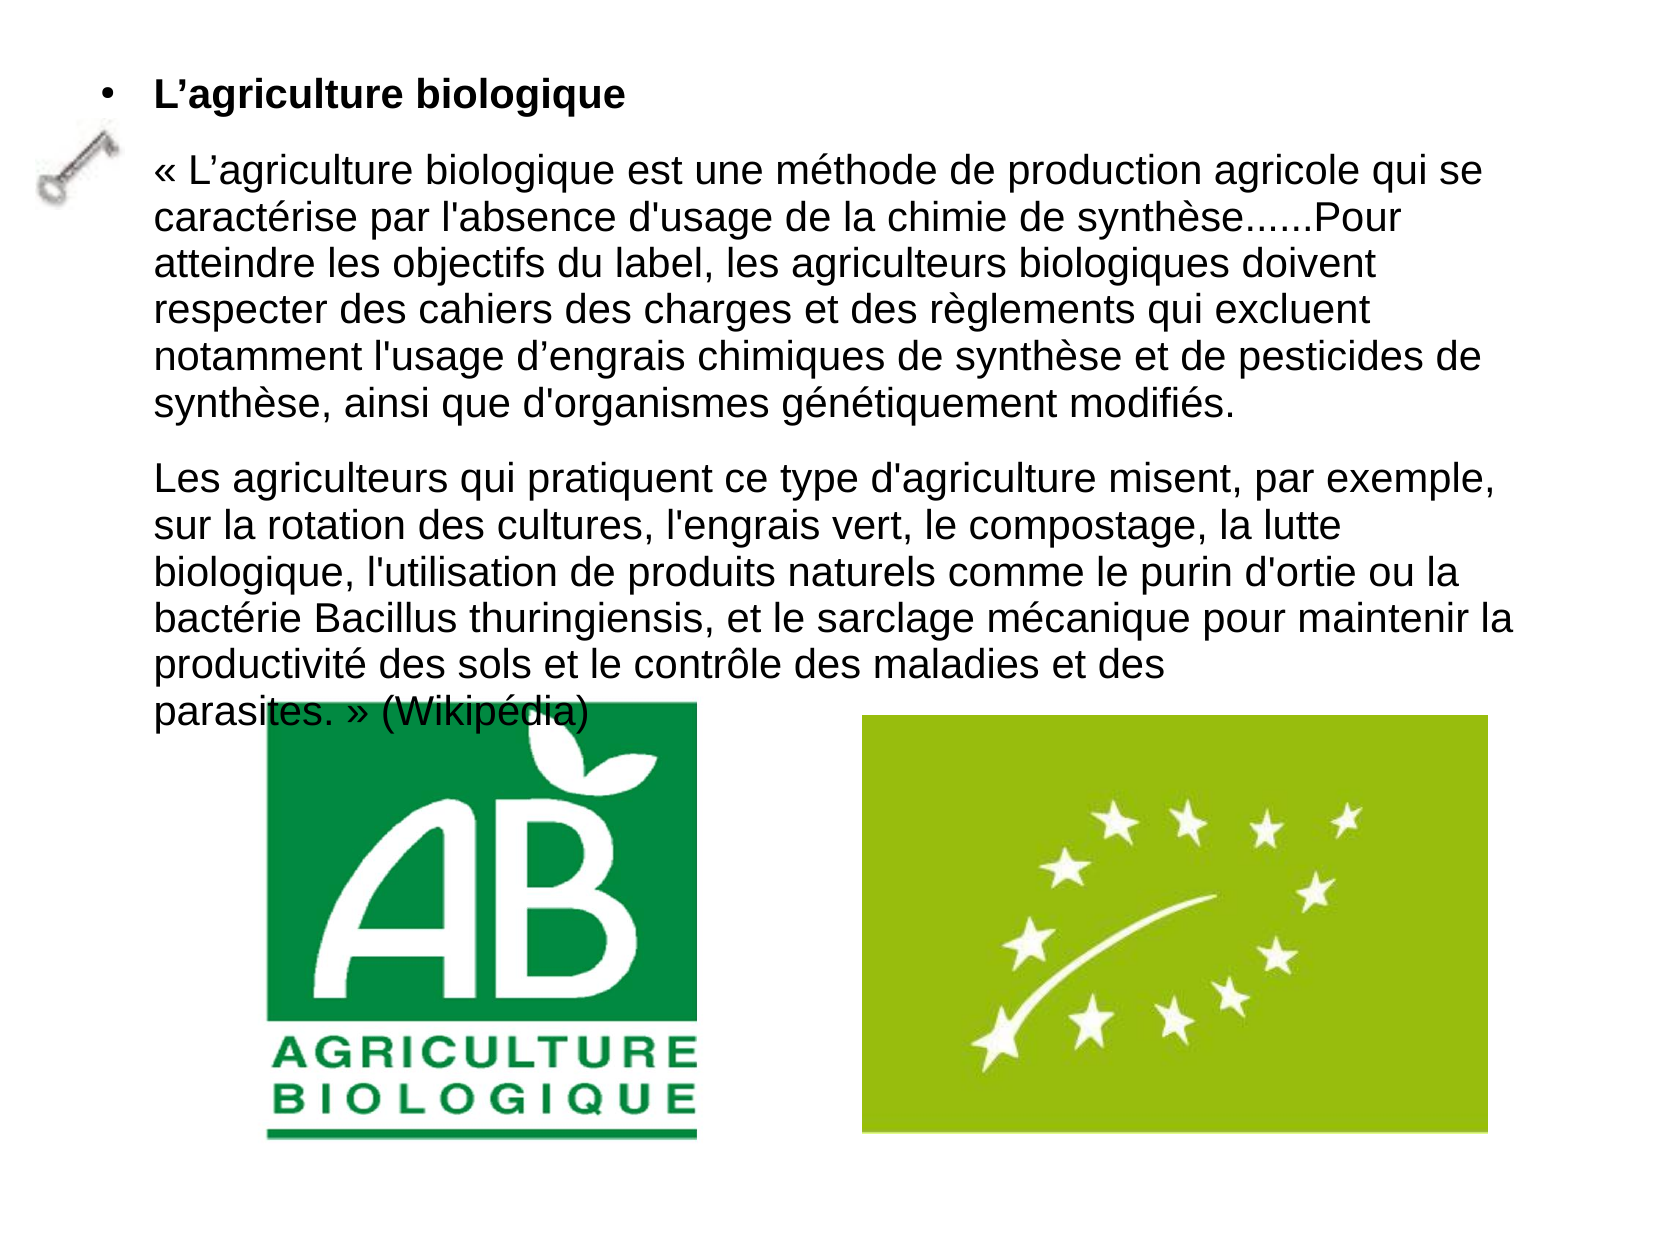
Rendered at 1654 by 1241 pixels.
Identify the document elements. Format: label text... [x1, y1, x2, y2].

picture [862, 1010, 1488, 1134]
picture [35, 118, 125, 210]
list L’agriculture biologique « L’agriculture biologique est une méthode de production agricole qui se caractérise par l'absence d'usage de la chimie de synthèse......Pour atteindre les objectifs du label, les agriculteurs biologiques doivent respecter des cahiers des charges et des règlements qui excluent notamment l'usage d’engrais chimiques de synthèse et de pesticides de synthèse, ainsi que d'organismes génétiquement modifiés. Les agriculteurs qui pratiquent ce type d'agriculture misent, par exemple, sur la rotation des cultures, l'engrais vert, le compostage, la lutte biologique, l'utilisation de produits naturels comme le purin d'ortie ou la bactérie Bacillus thuringiensis, et le sarclage mécanique pour maintenir la productivité des sols et le contrôle des maladies et des parasites. » (Wikipédia) [82, 70, 1538, 1010]
picture [129, 1010, 831, 1178]
